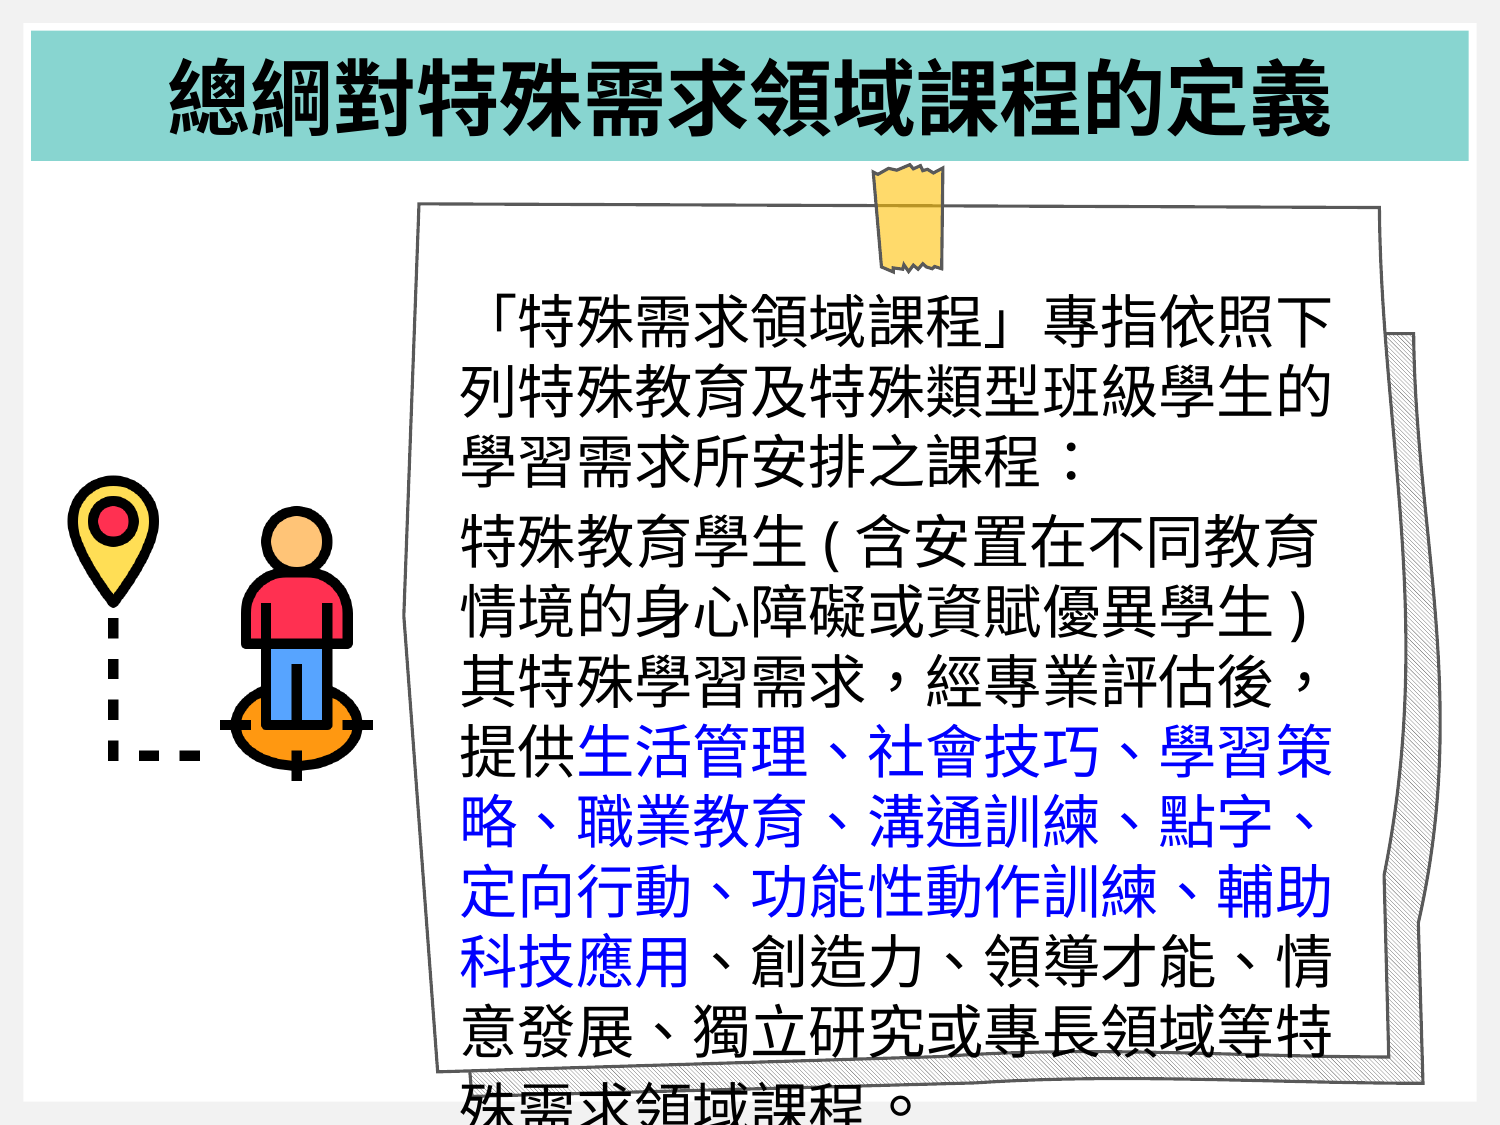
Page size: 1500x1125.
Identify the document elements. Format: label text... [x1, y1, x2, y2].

text_box 「特殊需求領域課程」專指依照下列特殊教育及特殊類型班級學生的學習需求所安排之課程： 特殊教育學生(含安置在不同教育情境的身心障礙或資賦優異學生)其特殊學習需求，經專業評估後，提供生活管理、社會技巧、學習策略、職業教育、溝通訓練、點字、定向行動、功能性動作訓練、輔助科技應用、創造力、領導才能、情意發展、獨立研究或專長領域等特殊需求領域課程。 [384, 277, 1377, 1065]
picture [57, 465, 383, 791]
text_box [416, 164, 1441, 1097]
text_box 總綱對特殊需求領域課程的定義 [31, 30, 1469, 161]
